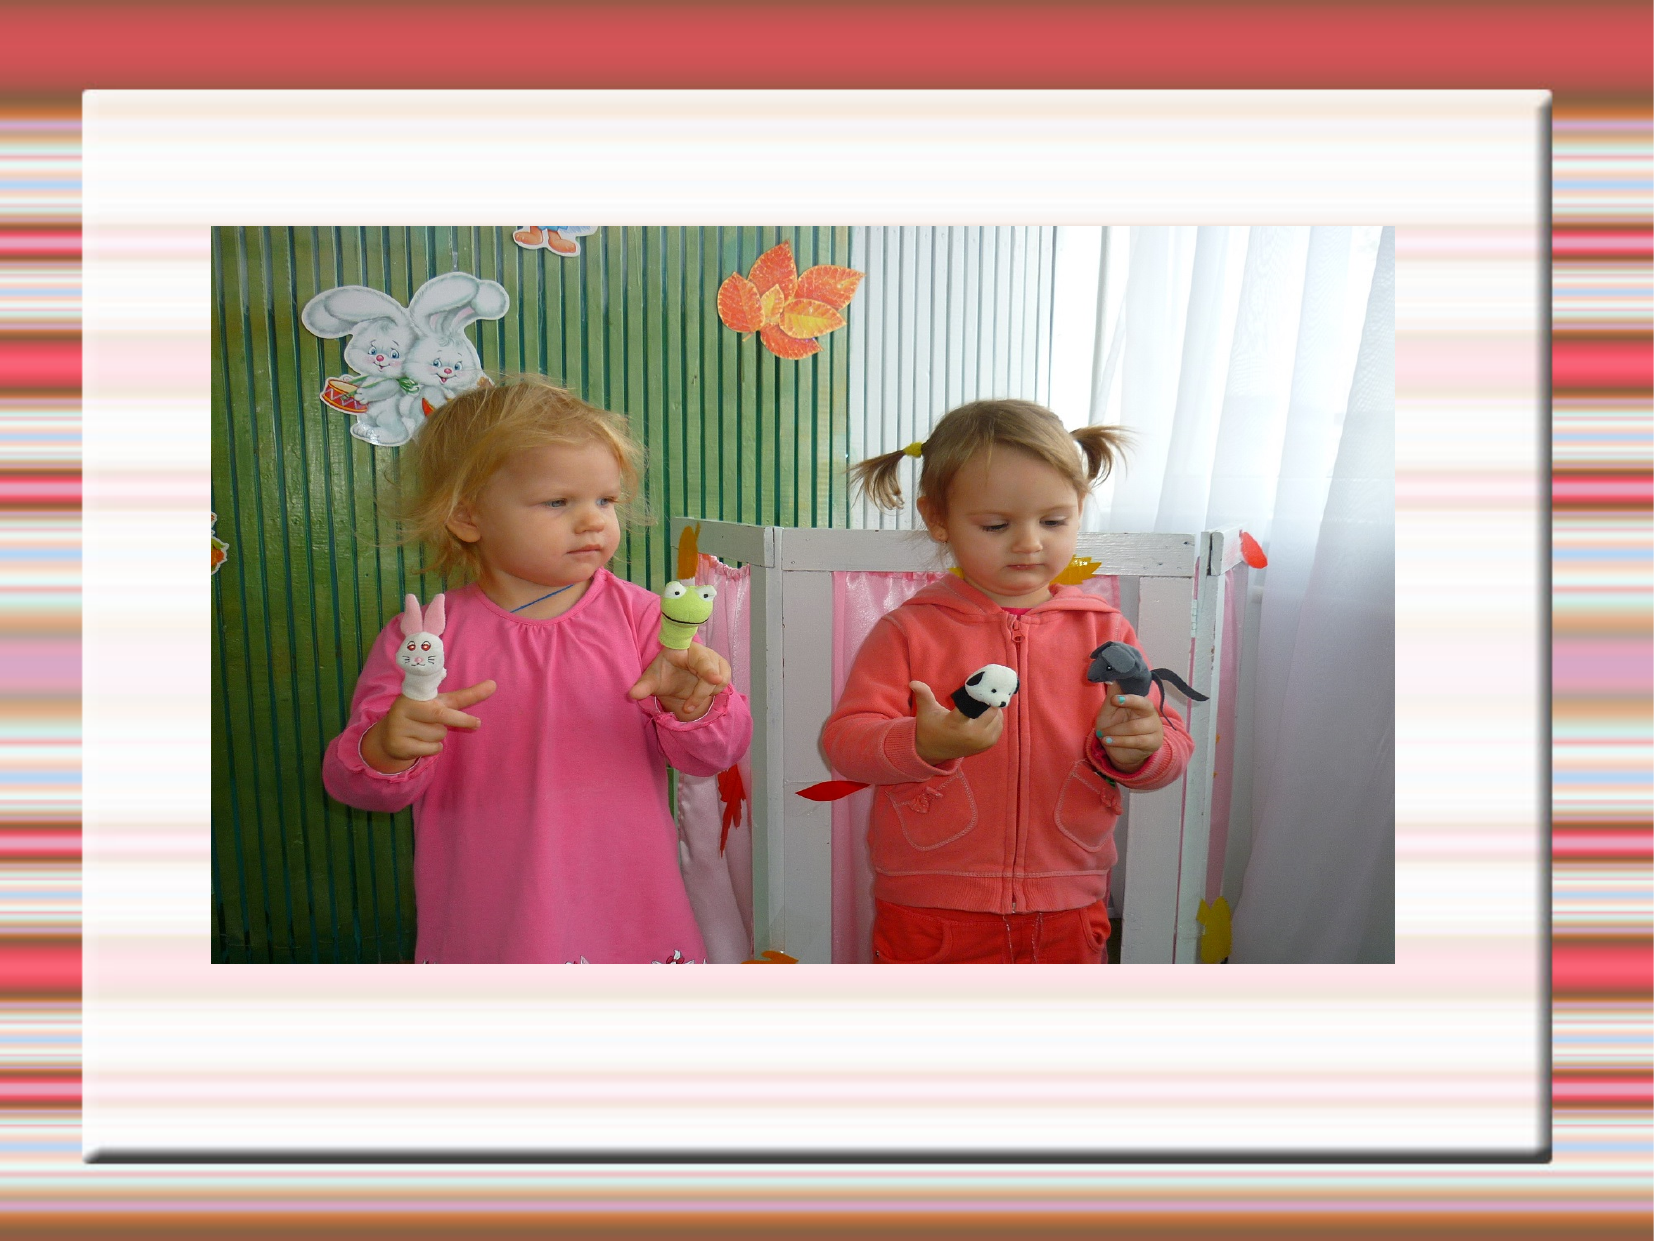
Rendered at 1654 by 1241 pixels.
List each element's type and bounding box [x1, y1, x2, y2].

picture [211, 226, 1395, 964]
